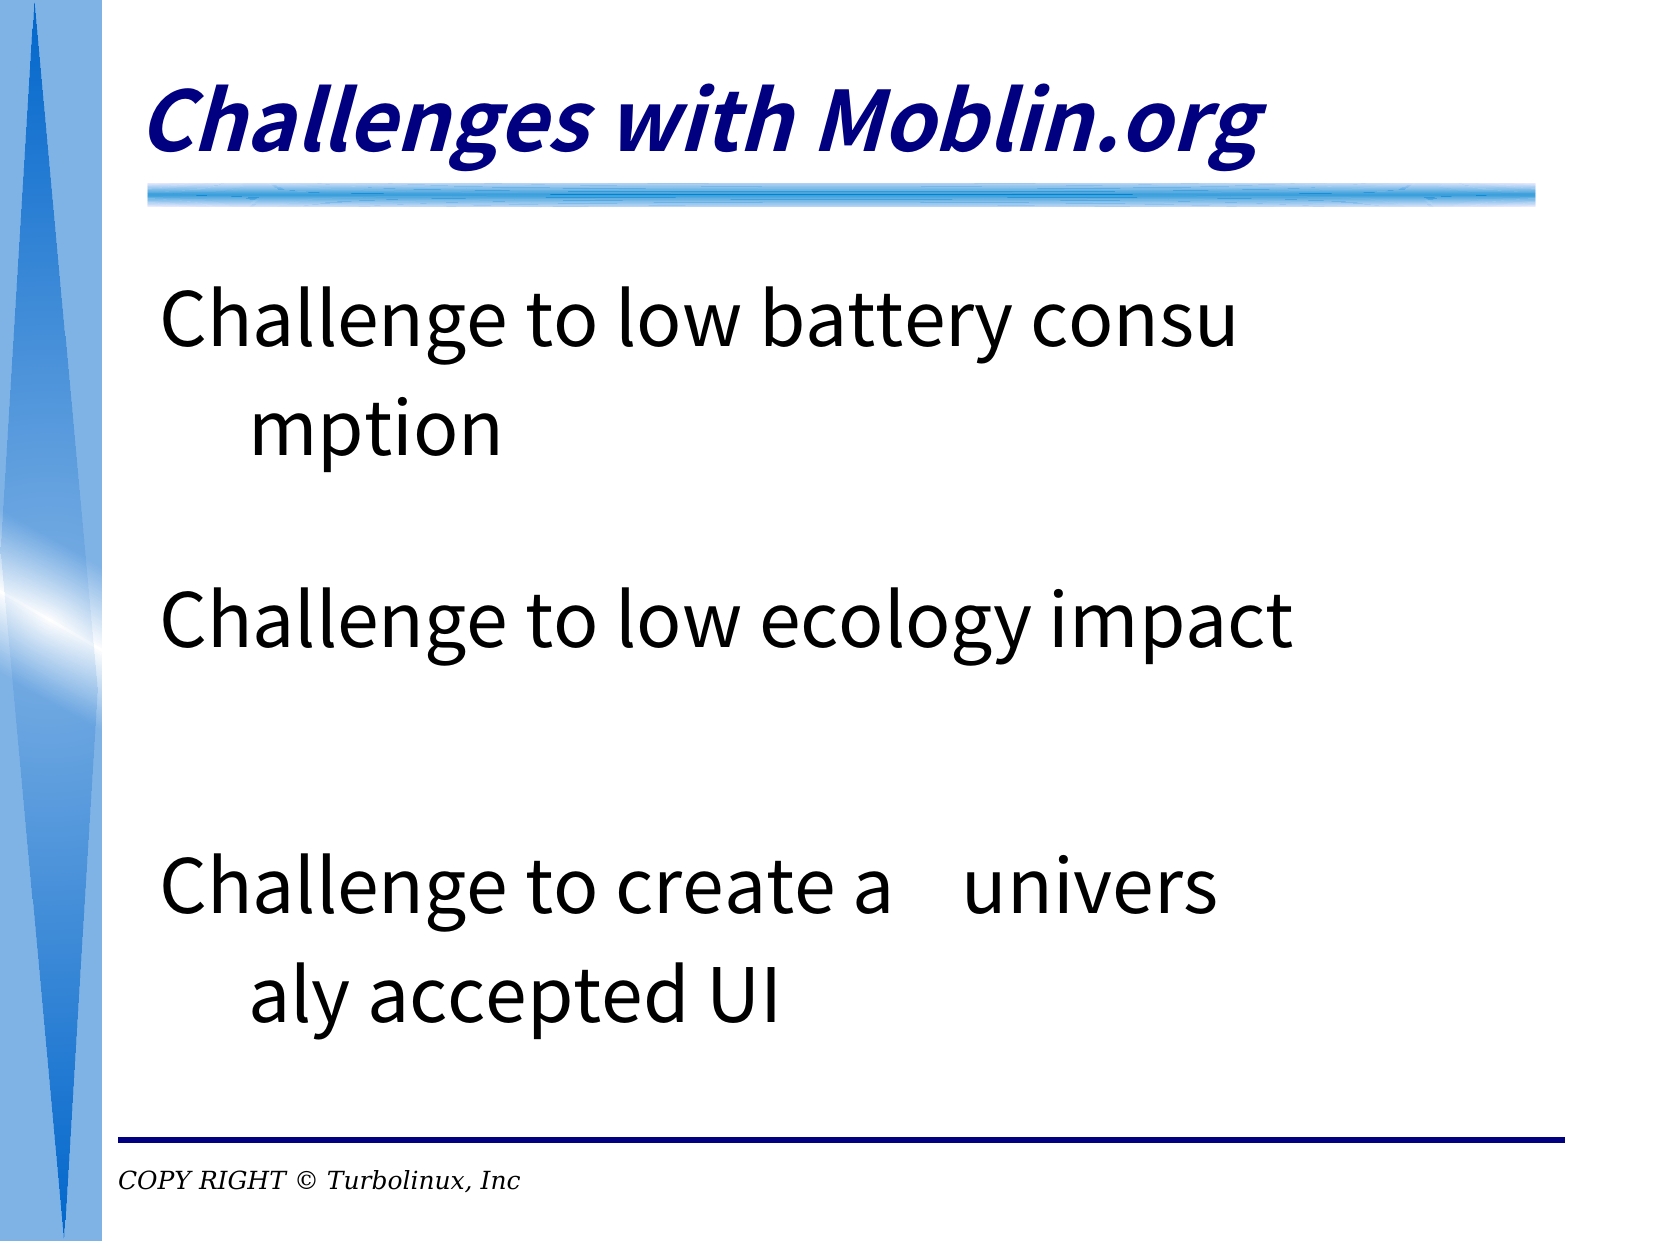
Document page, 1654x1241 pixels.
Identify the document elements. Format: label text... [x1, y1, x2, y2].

text_box Challenge to create a universaly accepted UI [159, 826, 1241, 1093]
text_box Challenge to low ecology impact [159, 561, 1300, 827]
title Challenges with Moblin.org [138, 69, 1527, 162]
text_box Challenge to low battery consumption [159, 259, 1270, 526]
